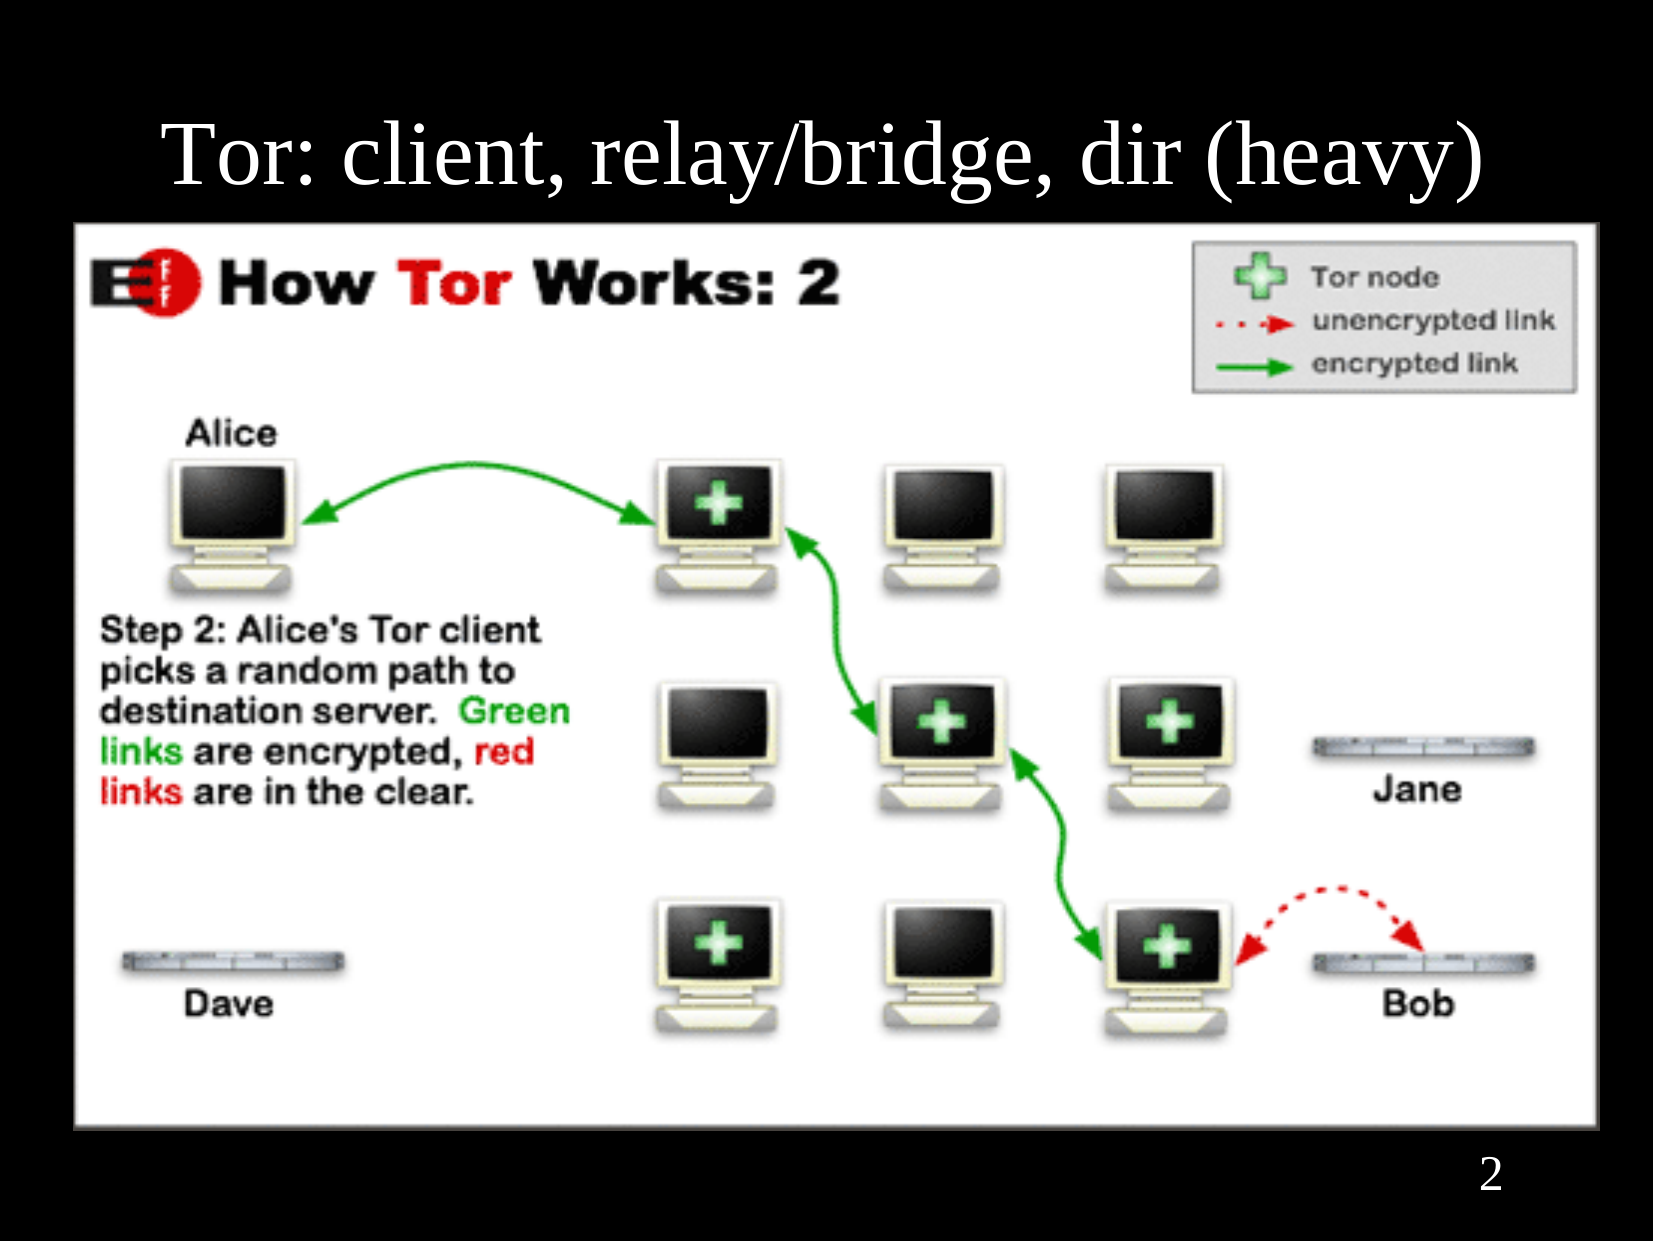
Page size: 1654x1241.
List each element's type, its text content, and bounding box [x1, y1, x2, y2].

picture [73, 222, 1600, 1131]
title Tor: client, relay/bridge, dir (heavy) [118, 49, 1530, 222]
